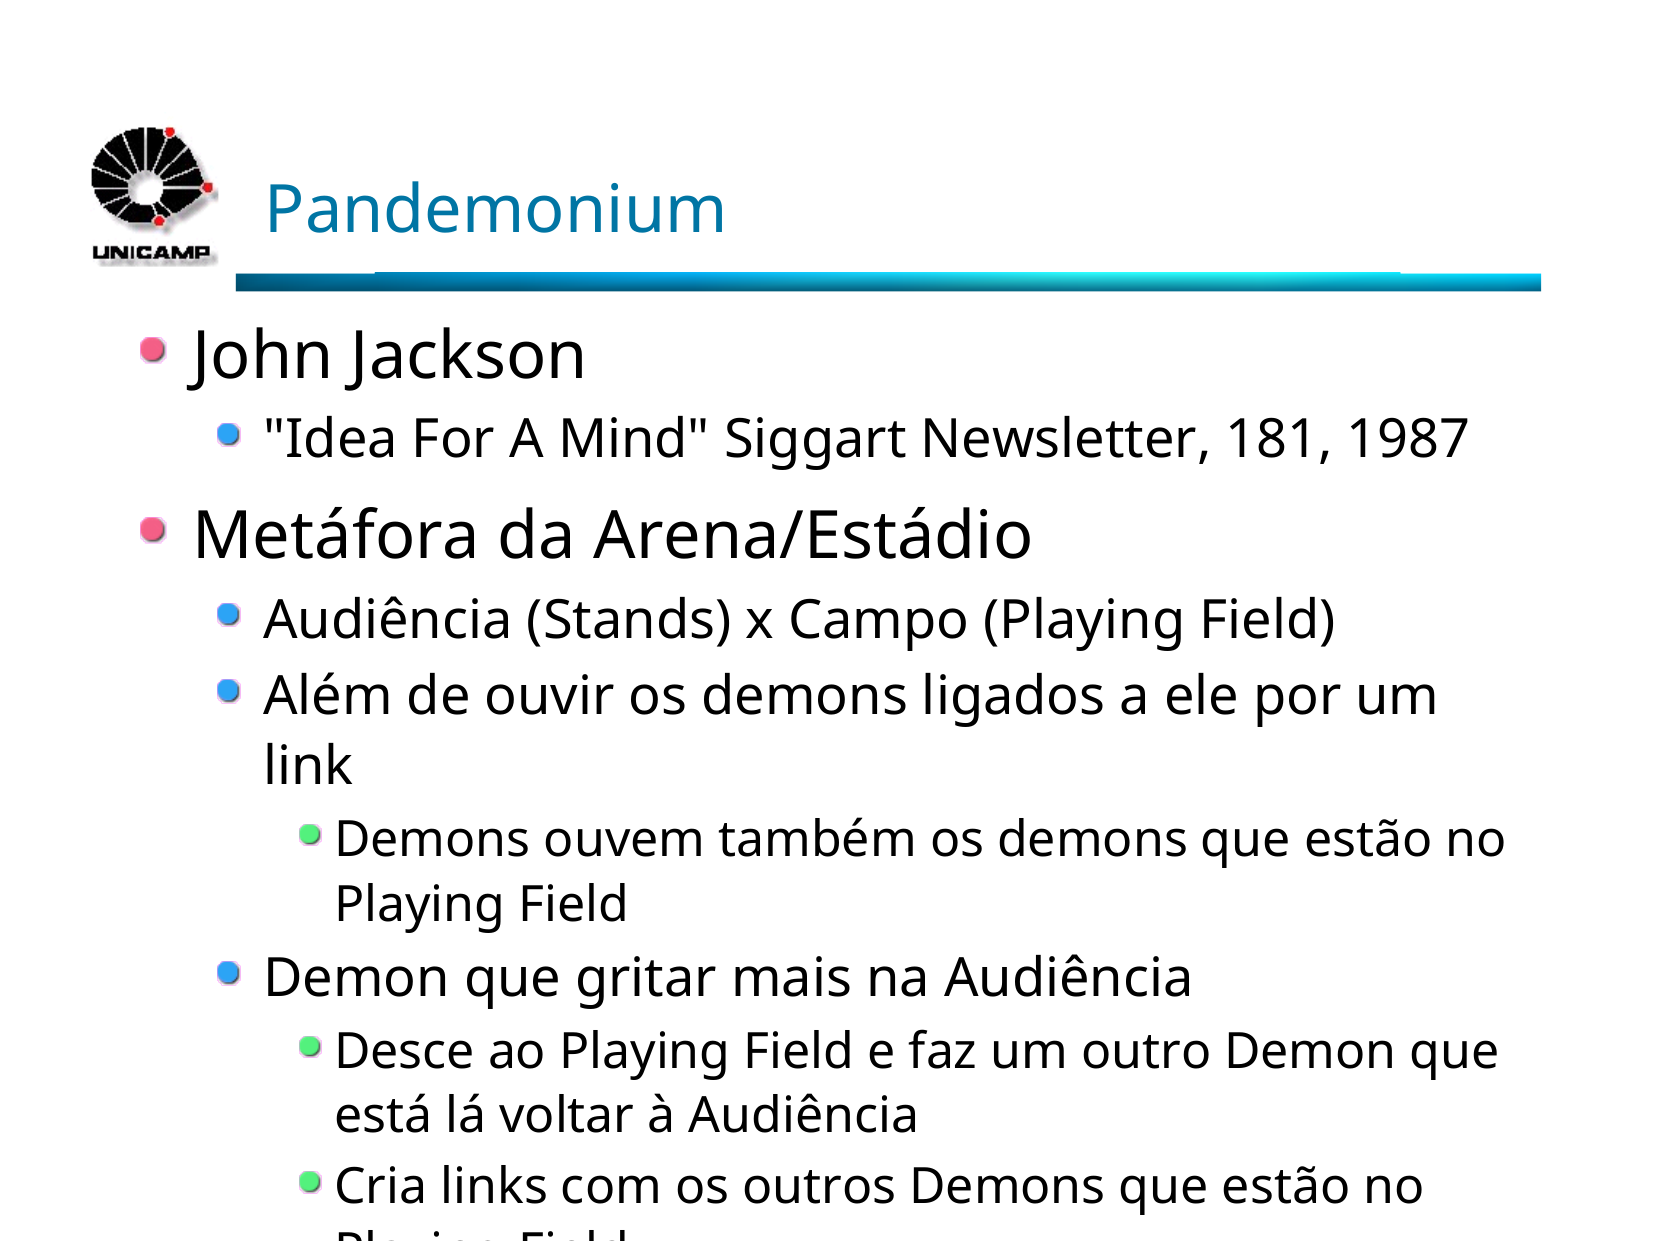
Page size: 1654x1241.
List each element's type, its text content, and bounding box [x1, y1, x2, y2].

list John Jackson "Idea For A Mind" Siggart Newsletter, 181, 1987 Metáfora da Arena/Estádio Audiência (Stands) x Campo (Playing Field) Além de ouvir os demons ligados a ele por um link Demons ouvem também os demons que estão no Playing Field Demon que gritar mais na Audiência Desce ao Playing Field e faz um outro Demon que está lá voltar à Audiência Cria links com os outros Demons que estão no Playing Field [121, 309, 1534, 1167]
picture [298, 1170, 323, 1195]
picture [125, 272, 1654, 295]
title Pandemonium [264, 42, 1534, 250]
